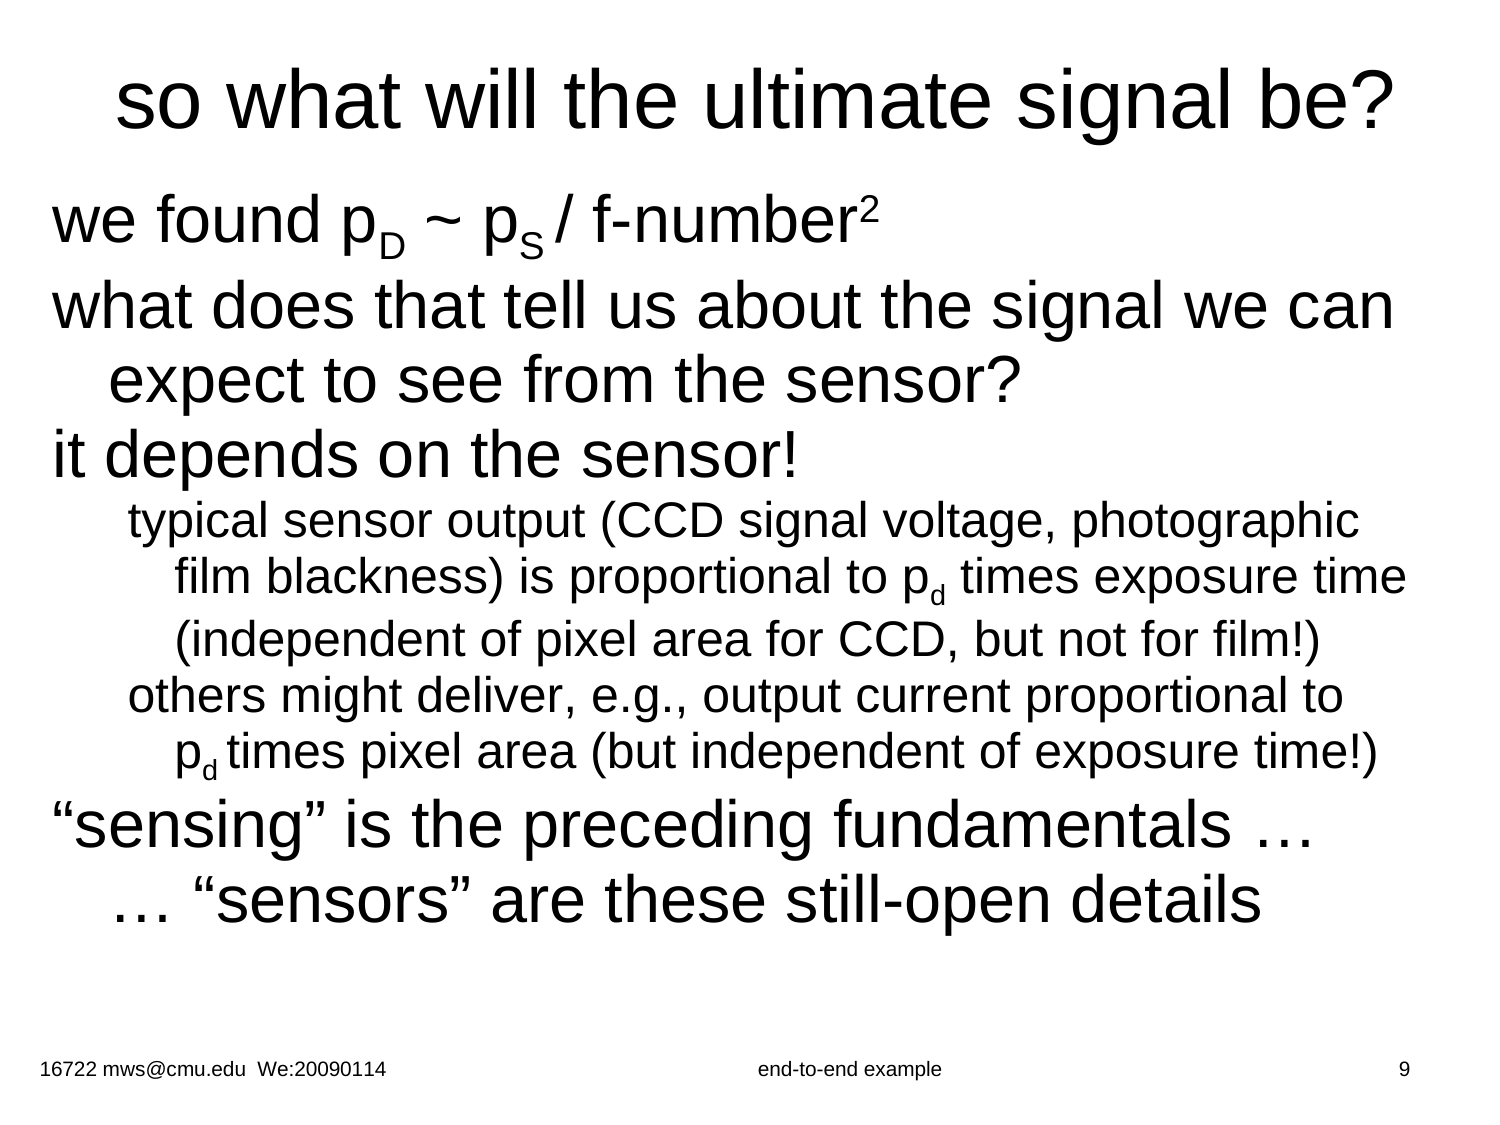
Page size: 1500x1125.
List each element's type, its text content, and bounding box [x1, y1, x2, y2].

title so what will the ultimate signal be? [50, 37, 1463, 163]
list we found pD ~ pS / f-number2 what does that tell us about the signal we can expect to see from the sensor? it depends on the sensor! typical sensor output (CCD signal voltage, photographic film blackness) is proportional to pd times exposure time (independent of pixel area for CCD, but not for film!) others might deliver, e.g., output current proportional to pd times pixel area (but independent of exposure time!) “sensing” is the preceding fundamentals … … “sensors” are these still-open details [37, 174, 1450, 998]
